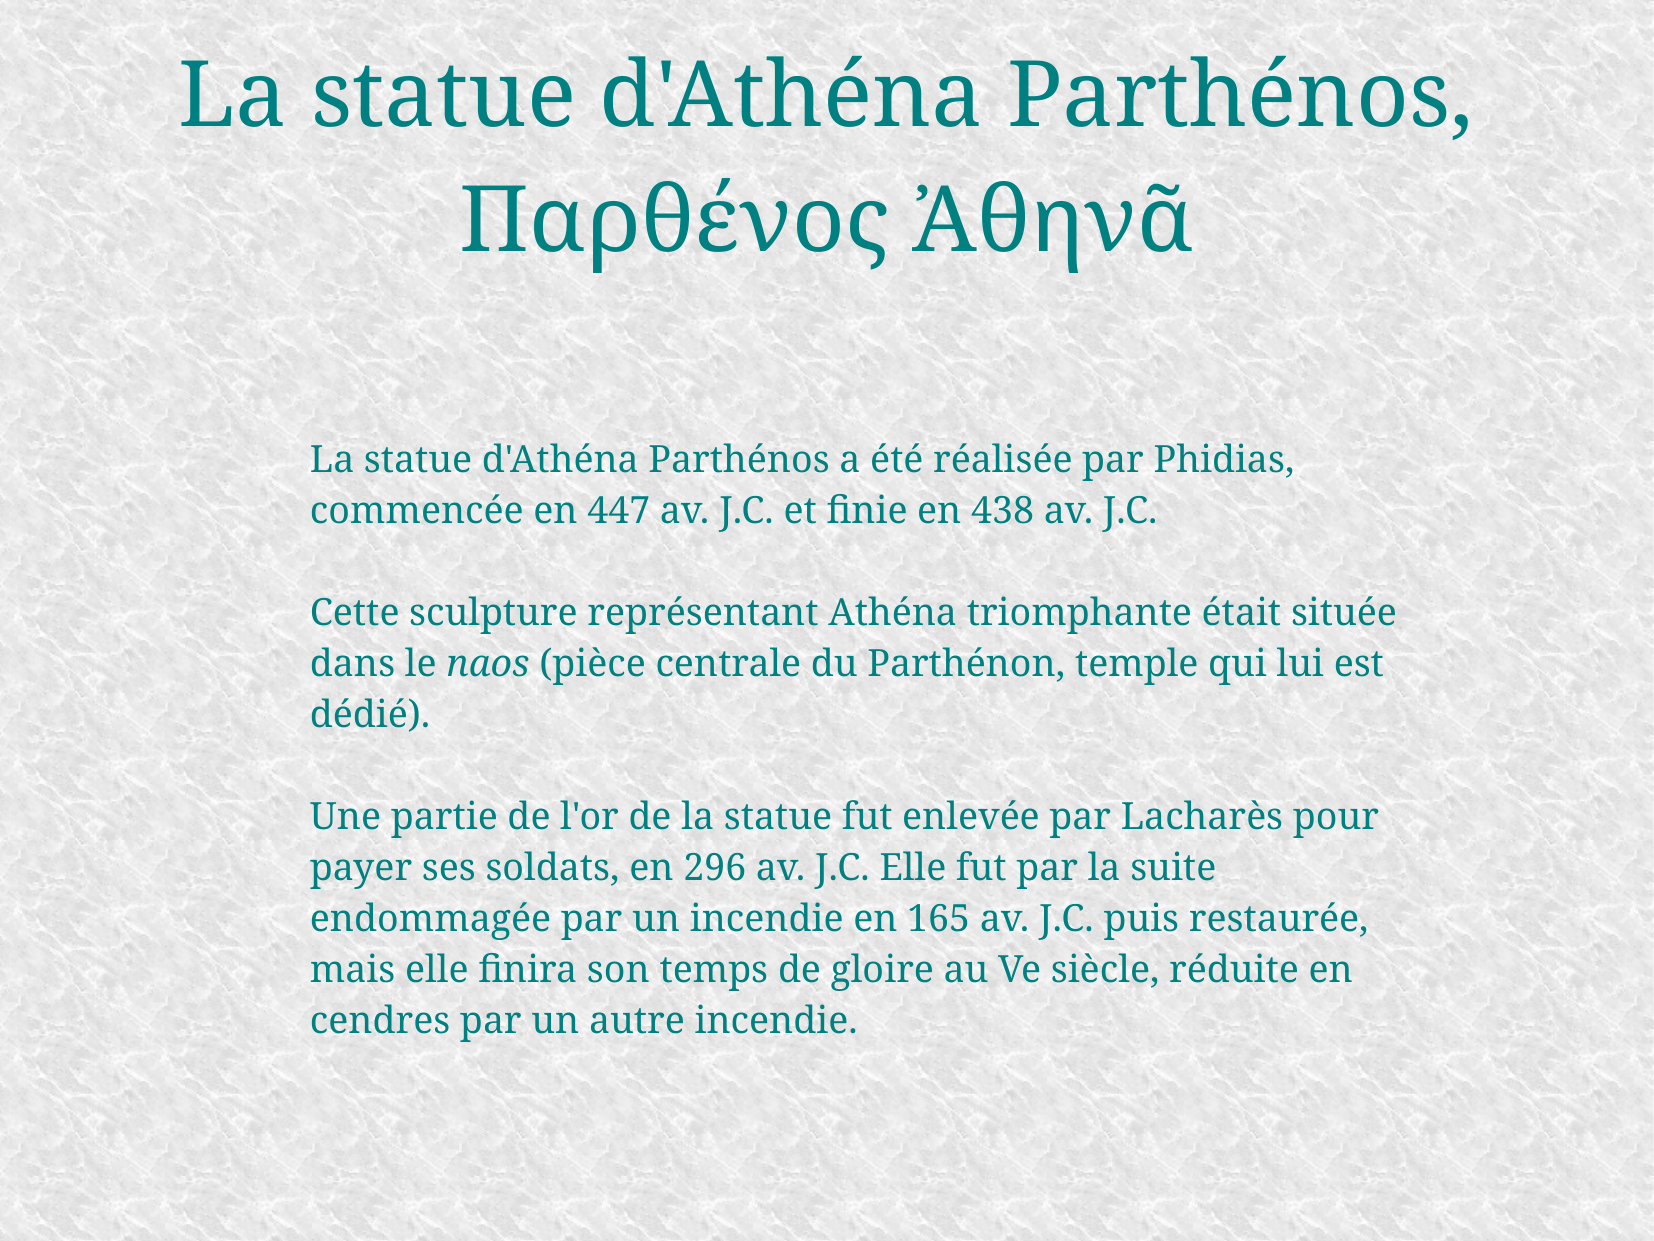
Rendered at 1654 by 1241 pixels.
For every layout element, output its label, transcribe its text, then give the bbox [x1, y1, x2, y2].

text_box La statue d'Athéna Parthénos a été réalisée par Phidias, commencée en 447 av. J.C. et finie en 438 av. J.C. Cette sculpture représentant Athéna triomphante était située dans le naos (pièce centrale du Parthénon, temple qui lui est dédié). Une partie de l'or de la statue fut enlevée par Lacharès pour payer ses soldats, en 296 av. J.C. Elle fut par la suite endommagée par un incendie en 165 av. J.C. puis restaurée, mais elle finira son temps de gloire au Ve siècle, réduite en cendres par un autre incendie. [295, 425, 1441, 1241]
title La statue d'Athéna Parthénos, Παρθένος Ἀθηνᾶ [82, 29, 1571, 277]
picture [0, 0, 1654, 1241]
